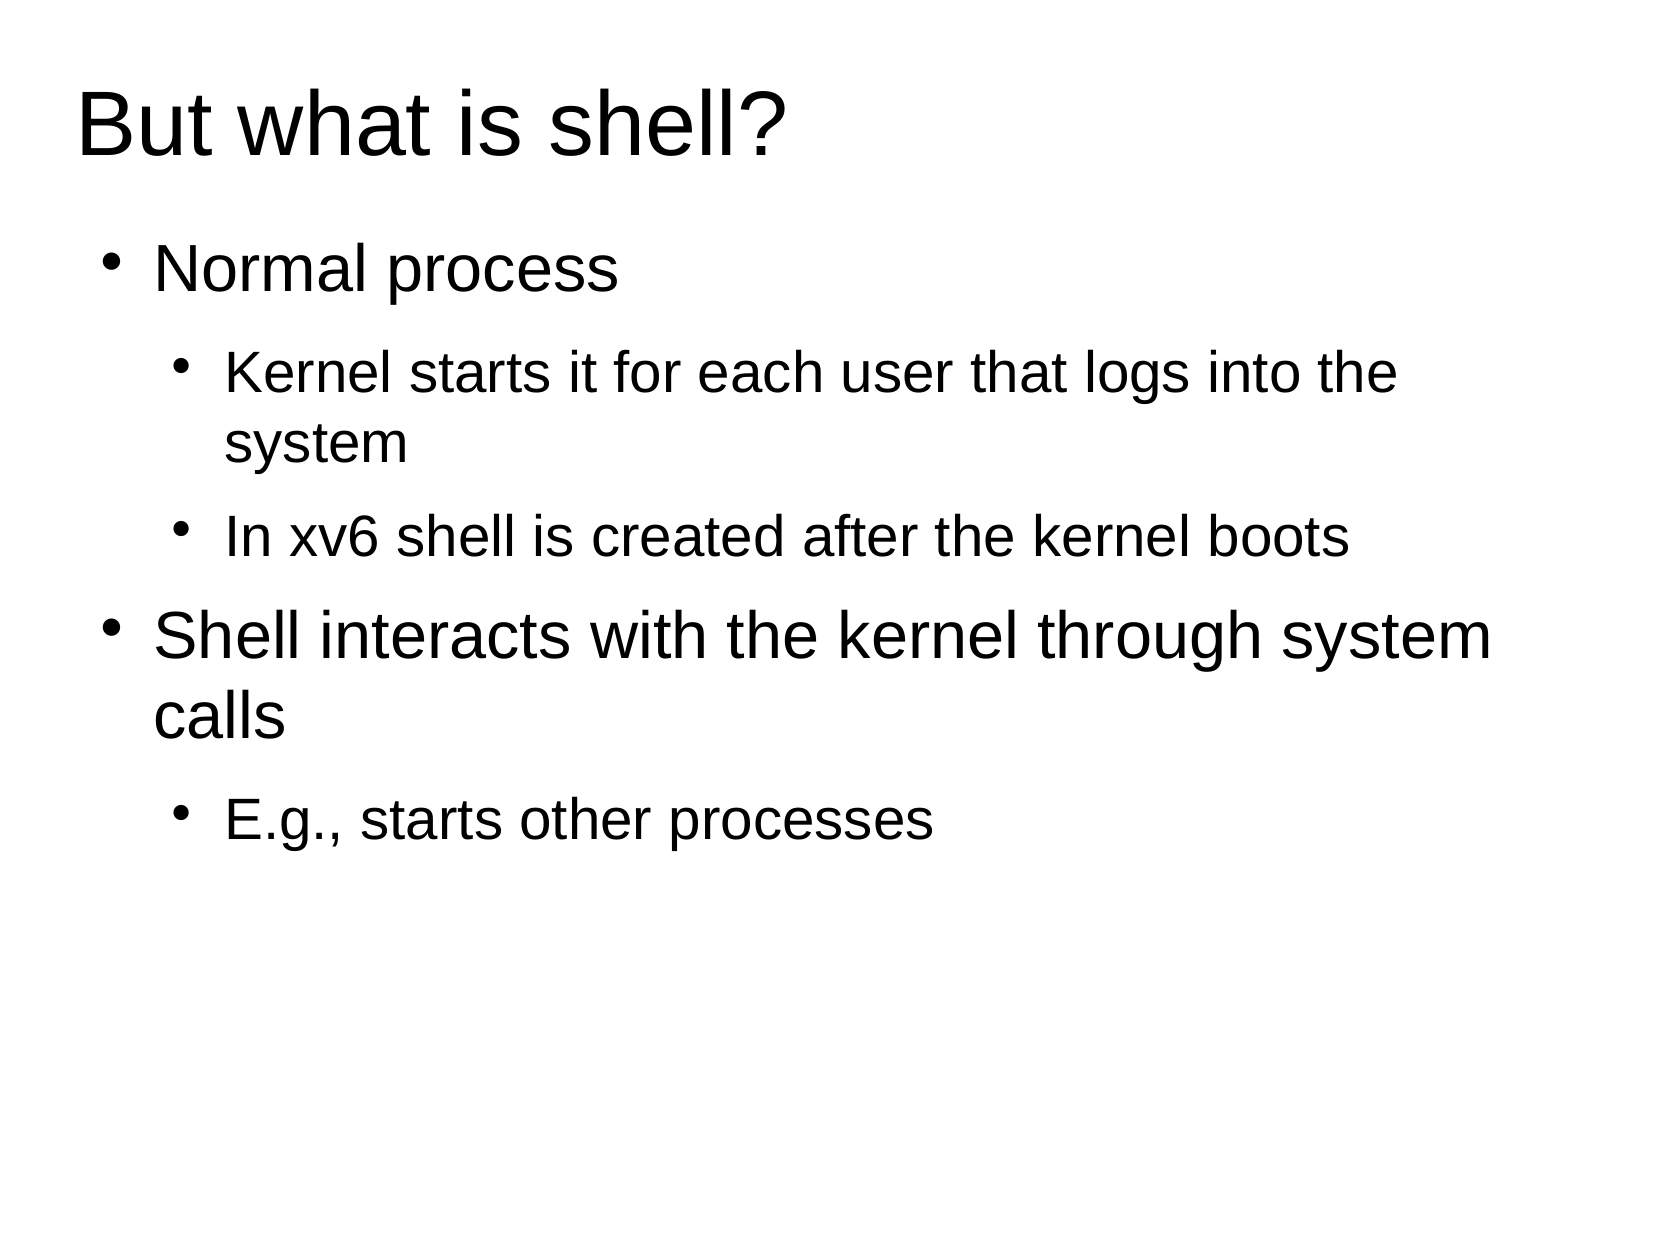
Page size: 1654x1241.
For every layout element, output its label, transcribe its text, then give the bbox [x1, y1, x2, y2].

title But what is shell? [75, 49, 1200, 188]
list Normal process Kernel starts it for each user that logs into the system In xv6 shell is created after the kernel boots Shell interacts with the kernel through system calls E.g., starts other processes [82, 225, 1571, 1163]
